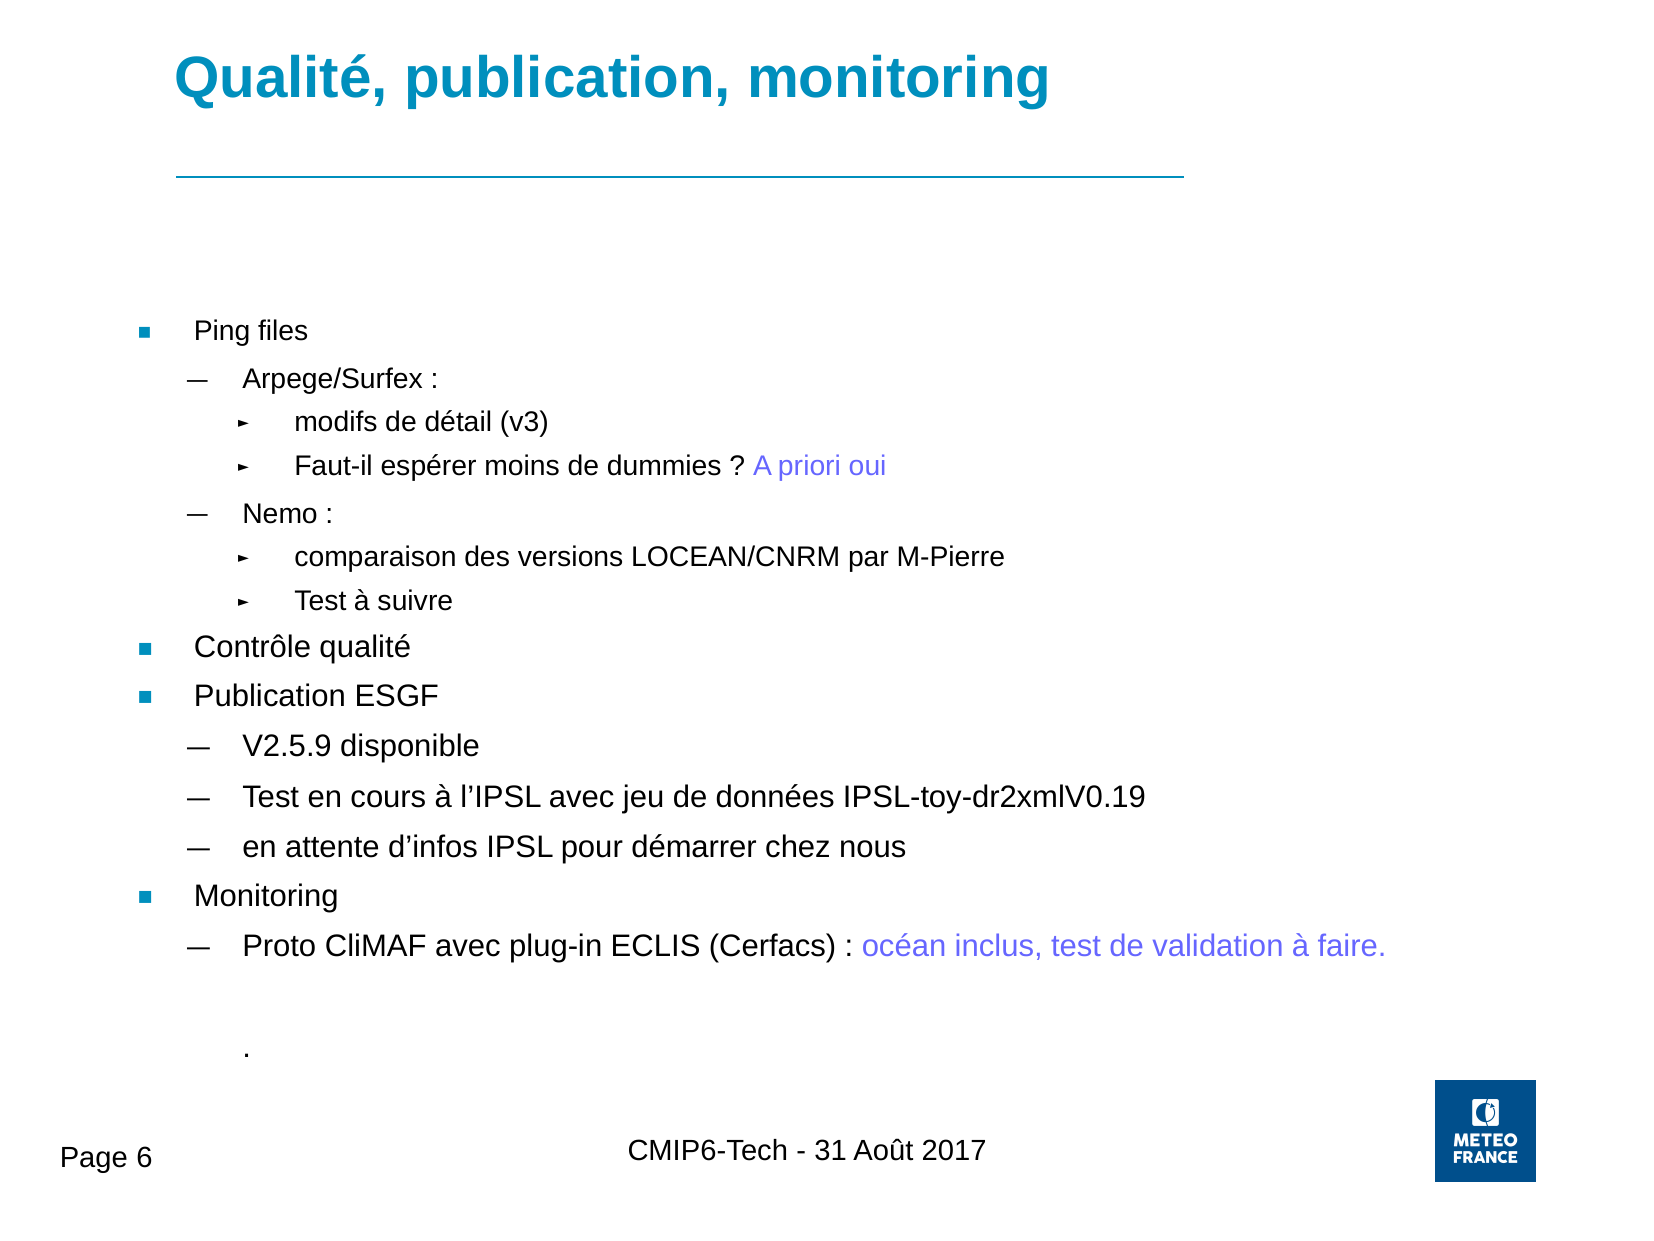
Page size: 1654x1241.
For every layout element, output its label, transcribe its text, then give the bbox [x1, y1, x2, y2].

list Ping files Arpege/Surfex : modifs de détail (v3) Faut-il espérer moins de dummies ? A priori oui Nemo : comparaison des versions LOCEAN/CNRM par M-Pierre Test à suivre Contrôle qualité Publication ESGF V2.5.9 disponible Test en cours à l’IPSL avec jeu de données IPSL-toy-dr2xmlV0.19 en attente d’infos IPSL pour démarrer chez nous Monitoring Proto CliMAF avec plug-in ECLIS (Cerfacs) : océan inclus, test de validation à faire. . [125, 269, 1516, 1077]
picture [1435, 1080, 1536, 1182]
title Qualité, publication, monitoring [174, 0, 1654, 156]
